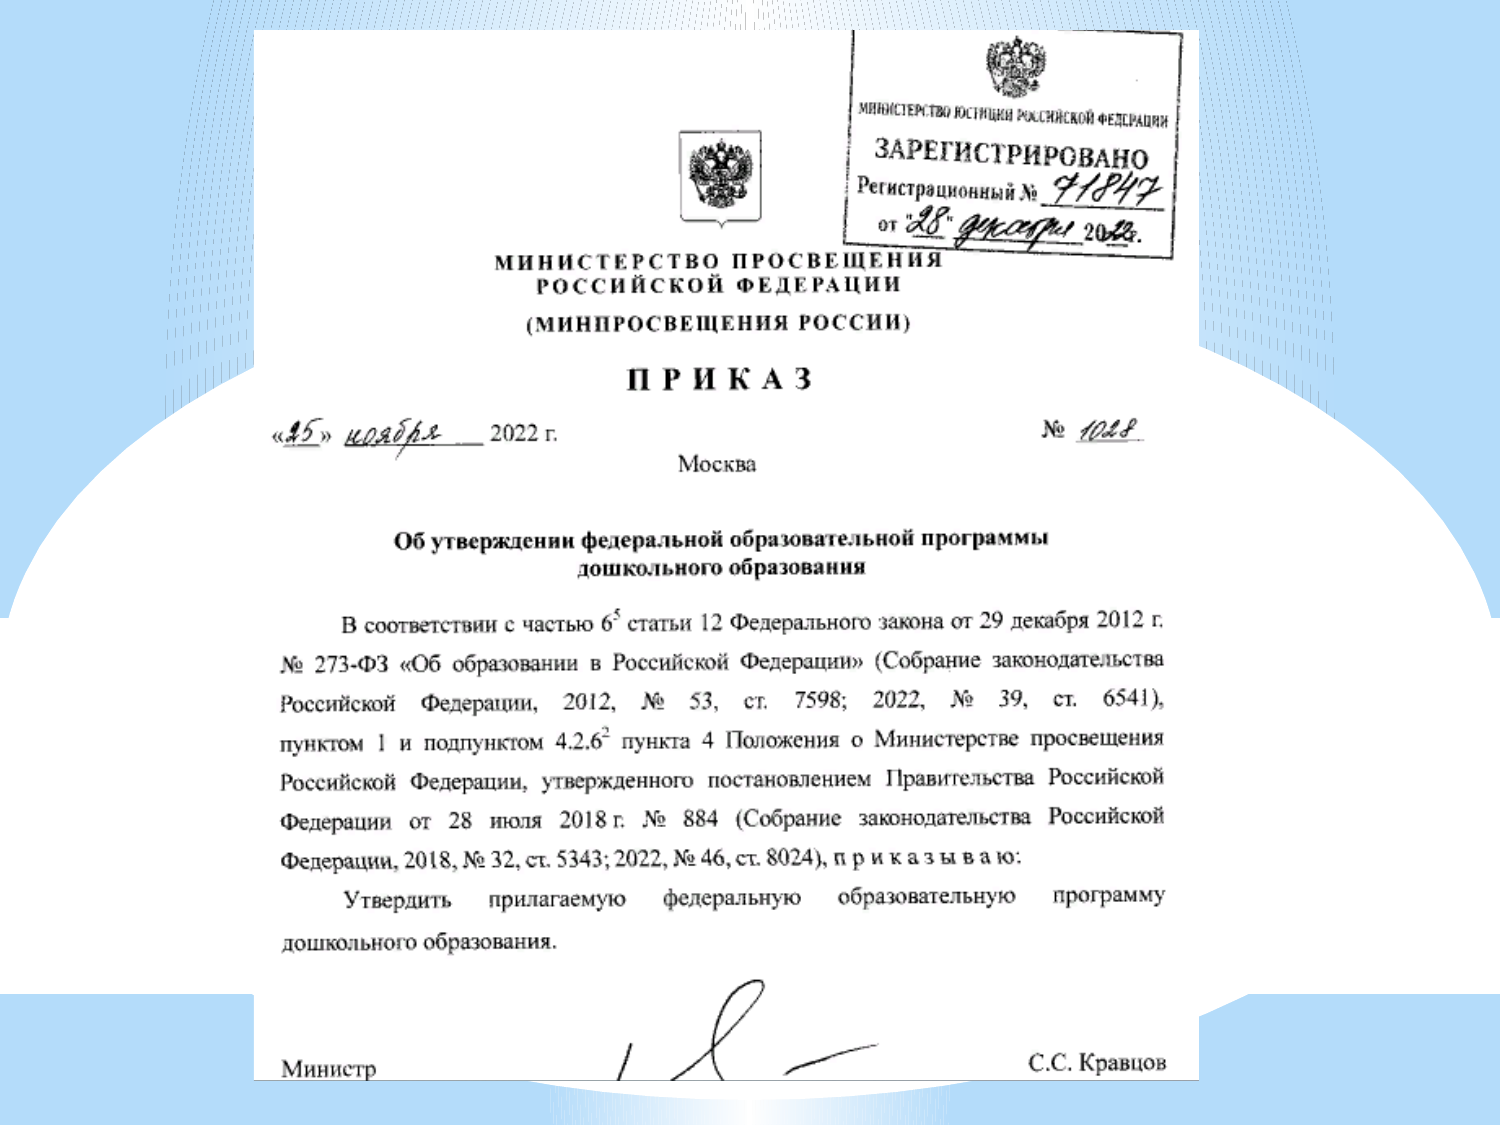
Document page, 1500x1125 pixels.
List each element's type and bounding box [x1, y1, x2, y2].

picture [253, 30, 1199, 1081]
